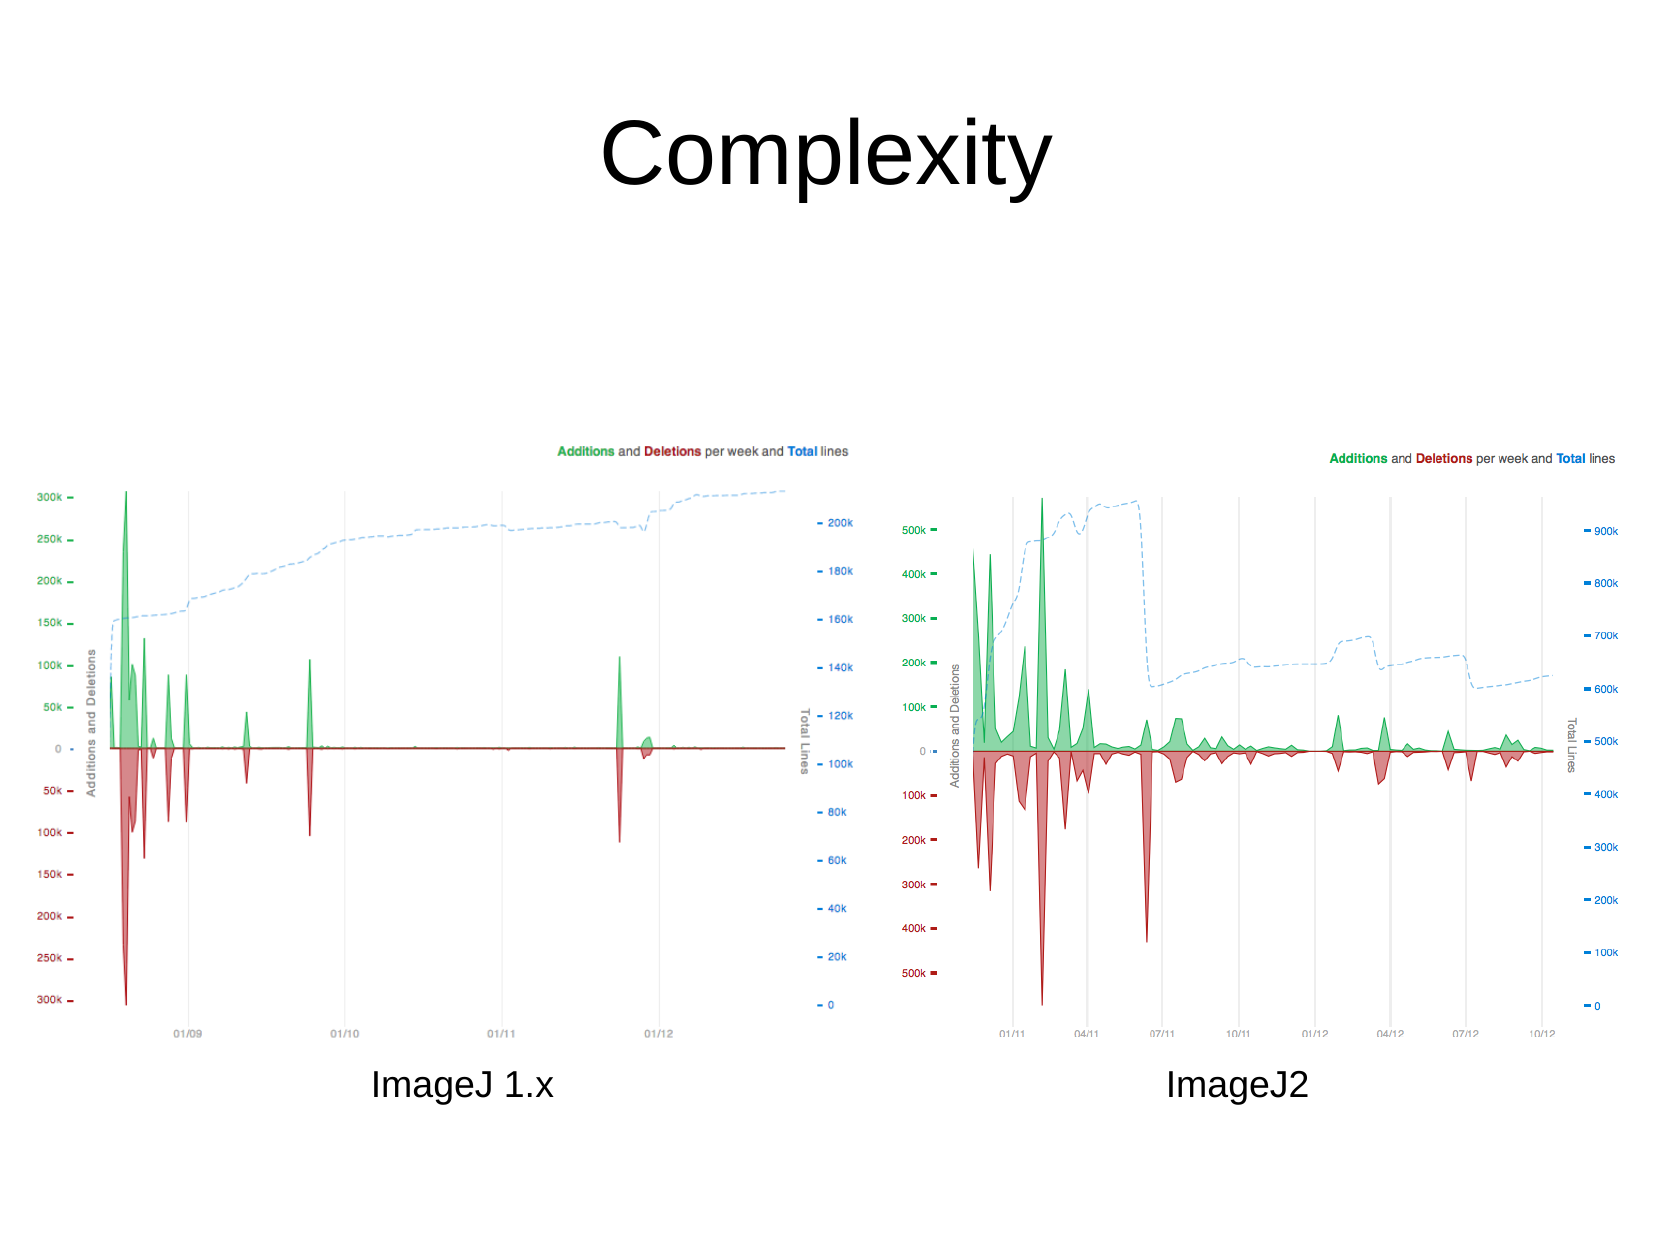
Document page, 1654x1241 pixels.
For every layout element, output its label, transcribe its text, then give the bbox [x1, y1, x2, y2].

text_box ImageJ 1.x [355, 1055, 596, 1113]
picture [35, 443, 858, 1044]
picture [899, 443, 1626, 1044]
text_box ImageJ2 [1150, 1055, 1391, 1113]
title Complexity [82, 49, 1571, 257]
